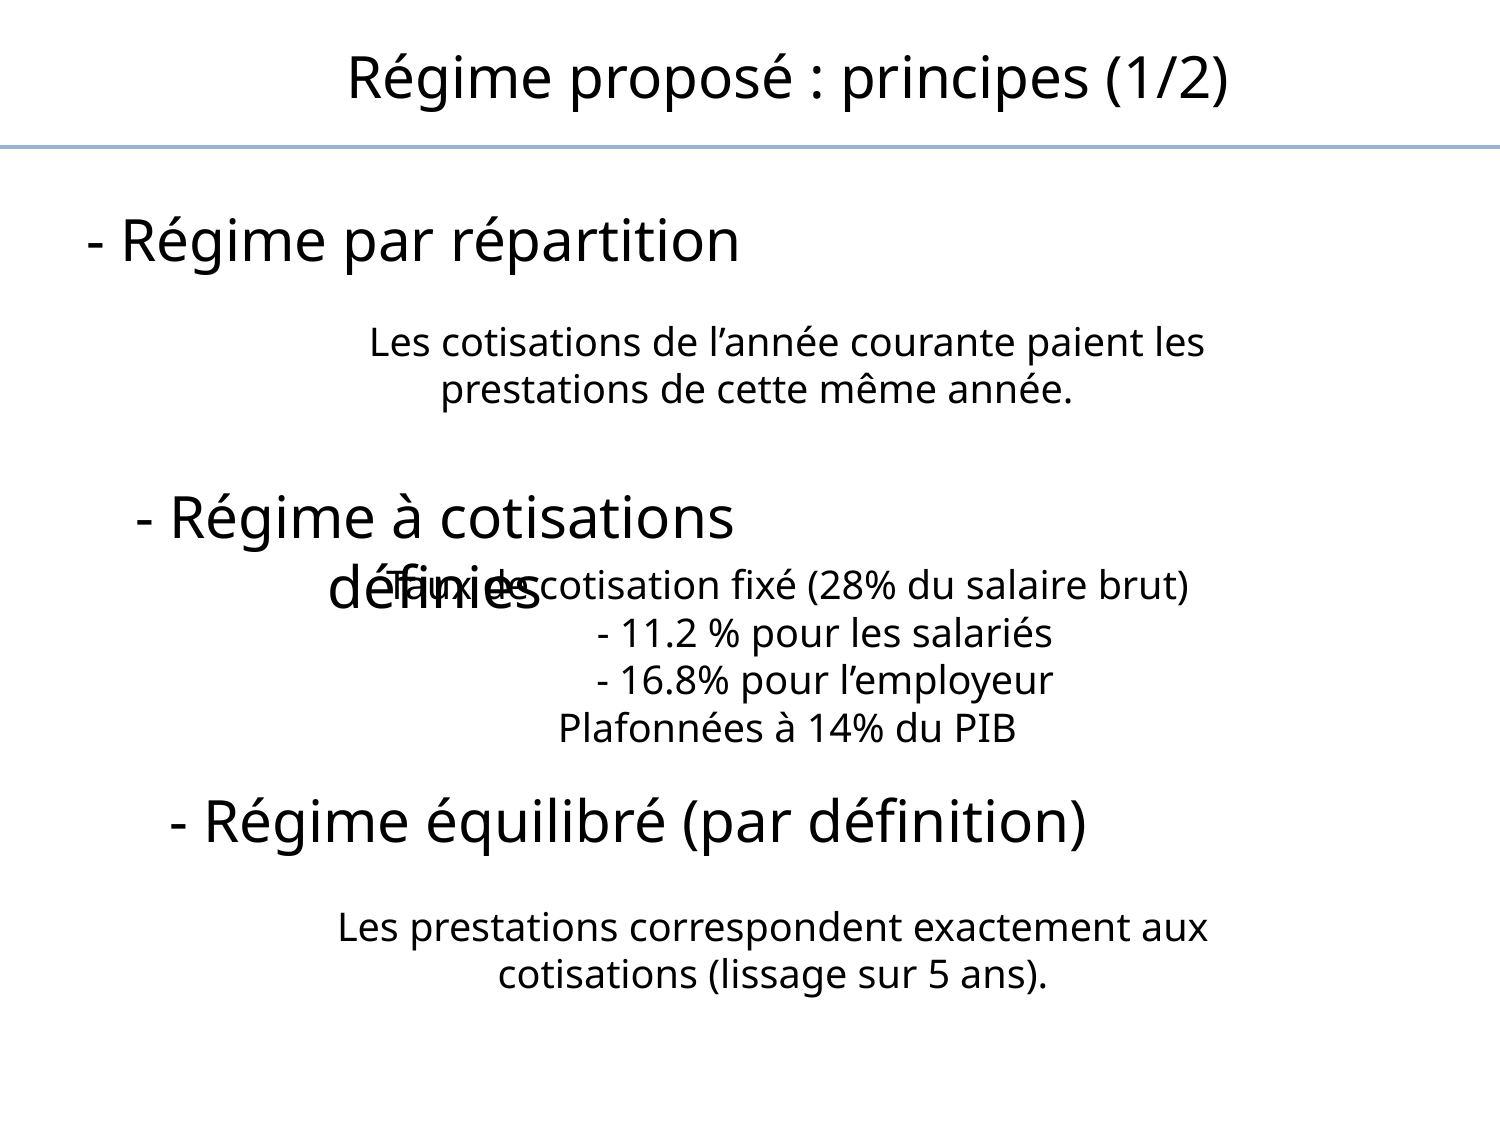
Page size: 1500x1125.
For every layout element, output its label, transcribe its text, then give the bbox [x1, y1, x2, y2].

text_box - Régime équilibré (par définition) [50, 776, 1207, 862]
text_box Régime proposé : principes (1/2) [172, 32, 1403, 118]
text_box - Régime à cotisations définies [50, 472, 821, 628]
text_box Les prestations correspondent exactement aux cotisations (lissage sur 5 ans). [280, 894, 1266, 1005]
text_box Les cotisations de l’année courante paient les prestations de cette même année. [295, 309, 1281, 419]
text_box Taux de cotisation fixé (28% du salaire brut) - 11.2 % pour les salariés - 16.8% pour l’employeur Plafonnées à 14% du PIB [295, 552, 1281, 758]
text_box - Régime par répartition [50, 195, 779, 281]
